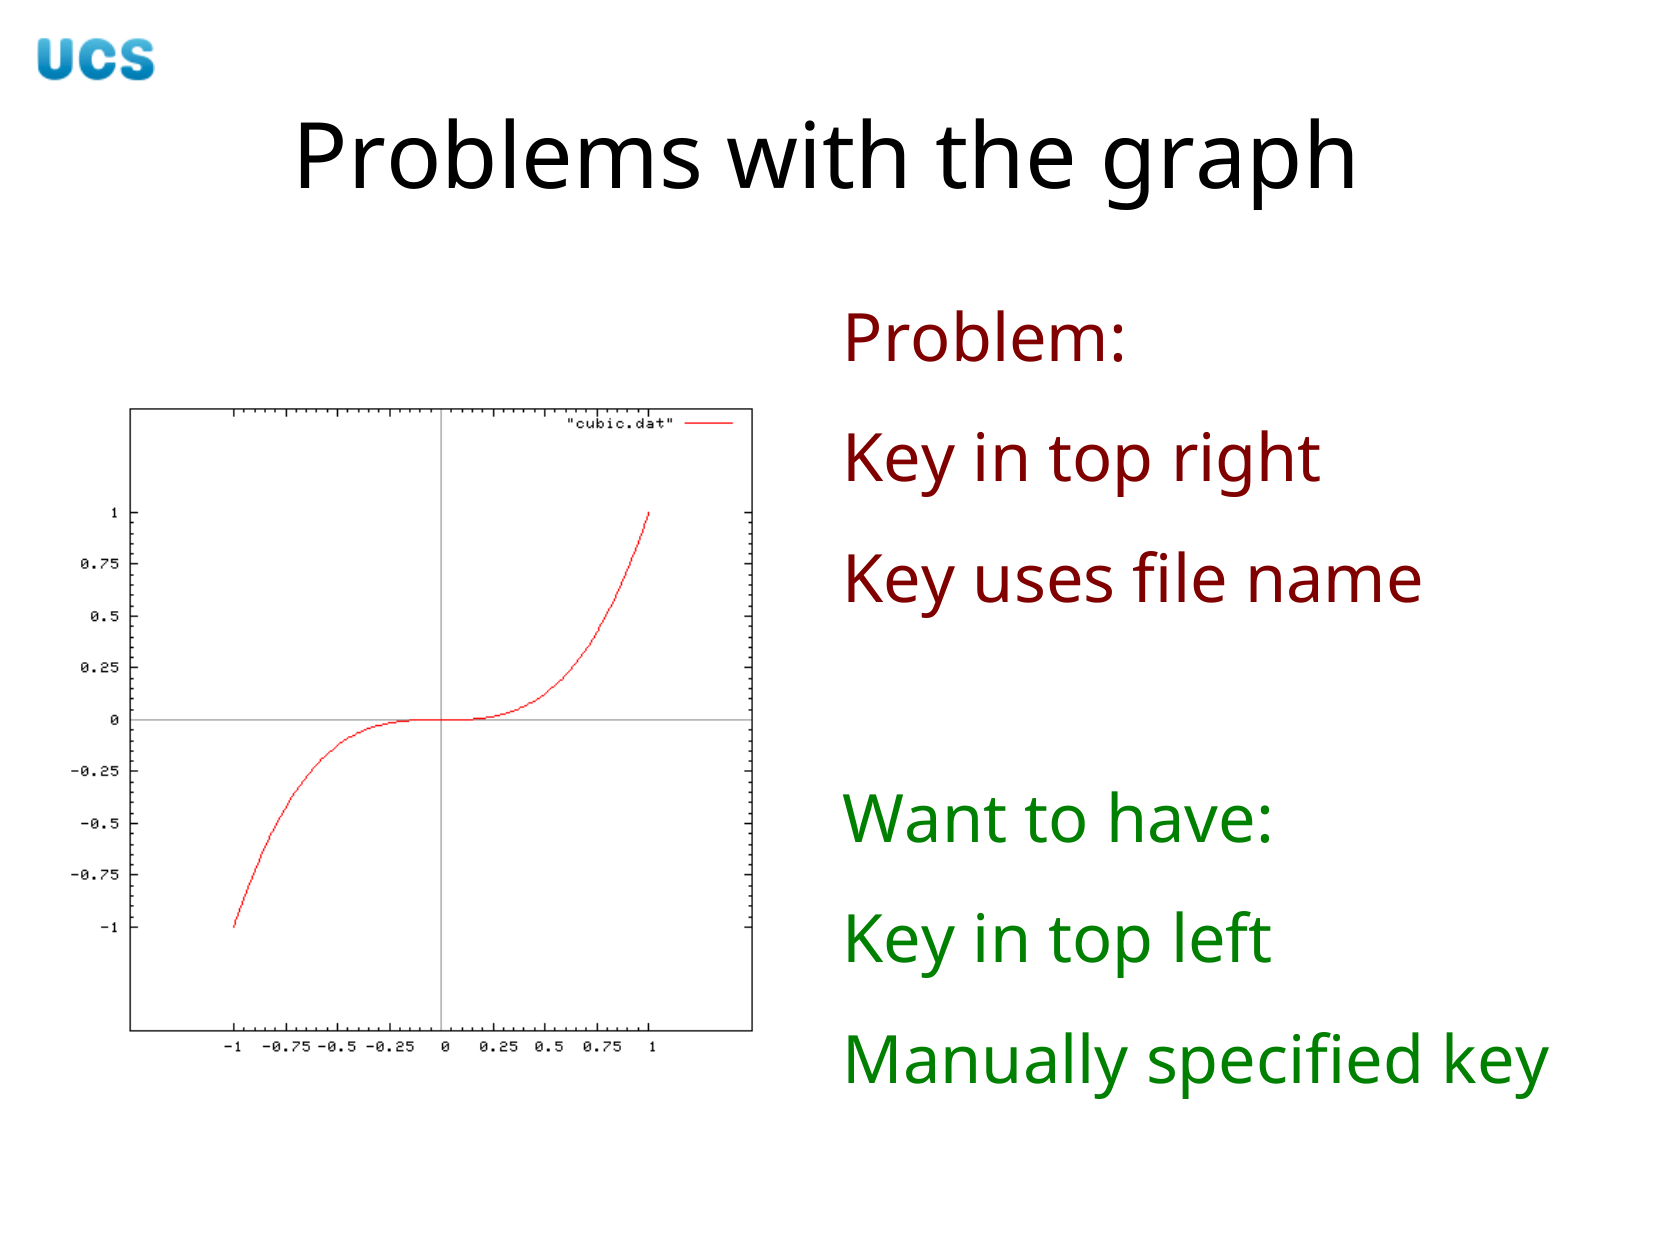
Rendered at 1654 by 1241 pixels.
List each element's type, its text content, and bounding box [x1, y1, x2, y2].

picture [37, 37, 155, 82]
picture [53, 336, 780, 1063]
title Problems with the graph [82, 49, 1571, 257]
list Problem: Key in top right Key uses file name Want to have: Key in top left Manually specified key [825, 290, 1572, 1109]
